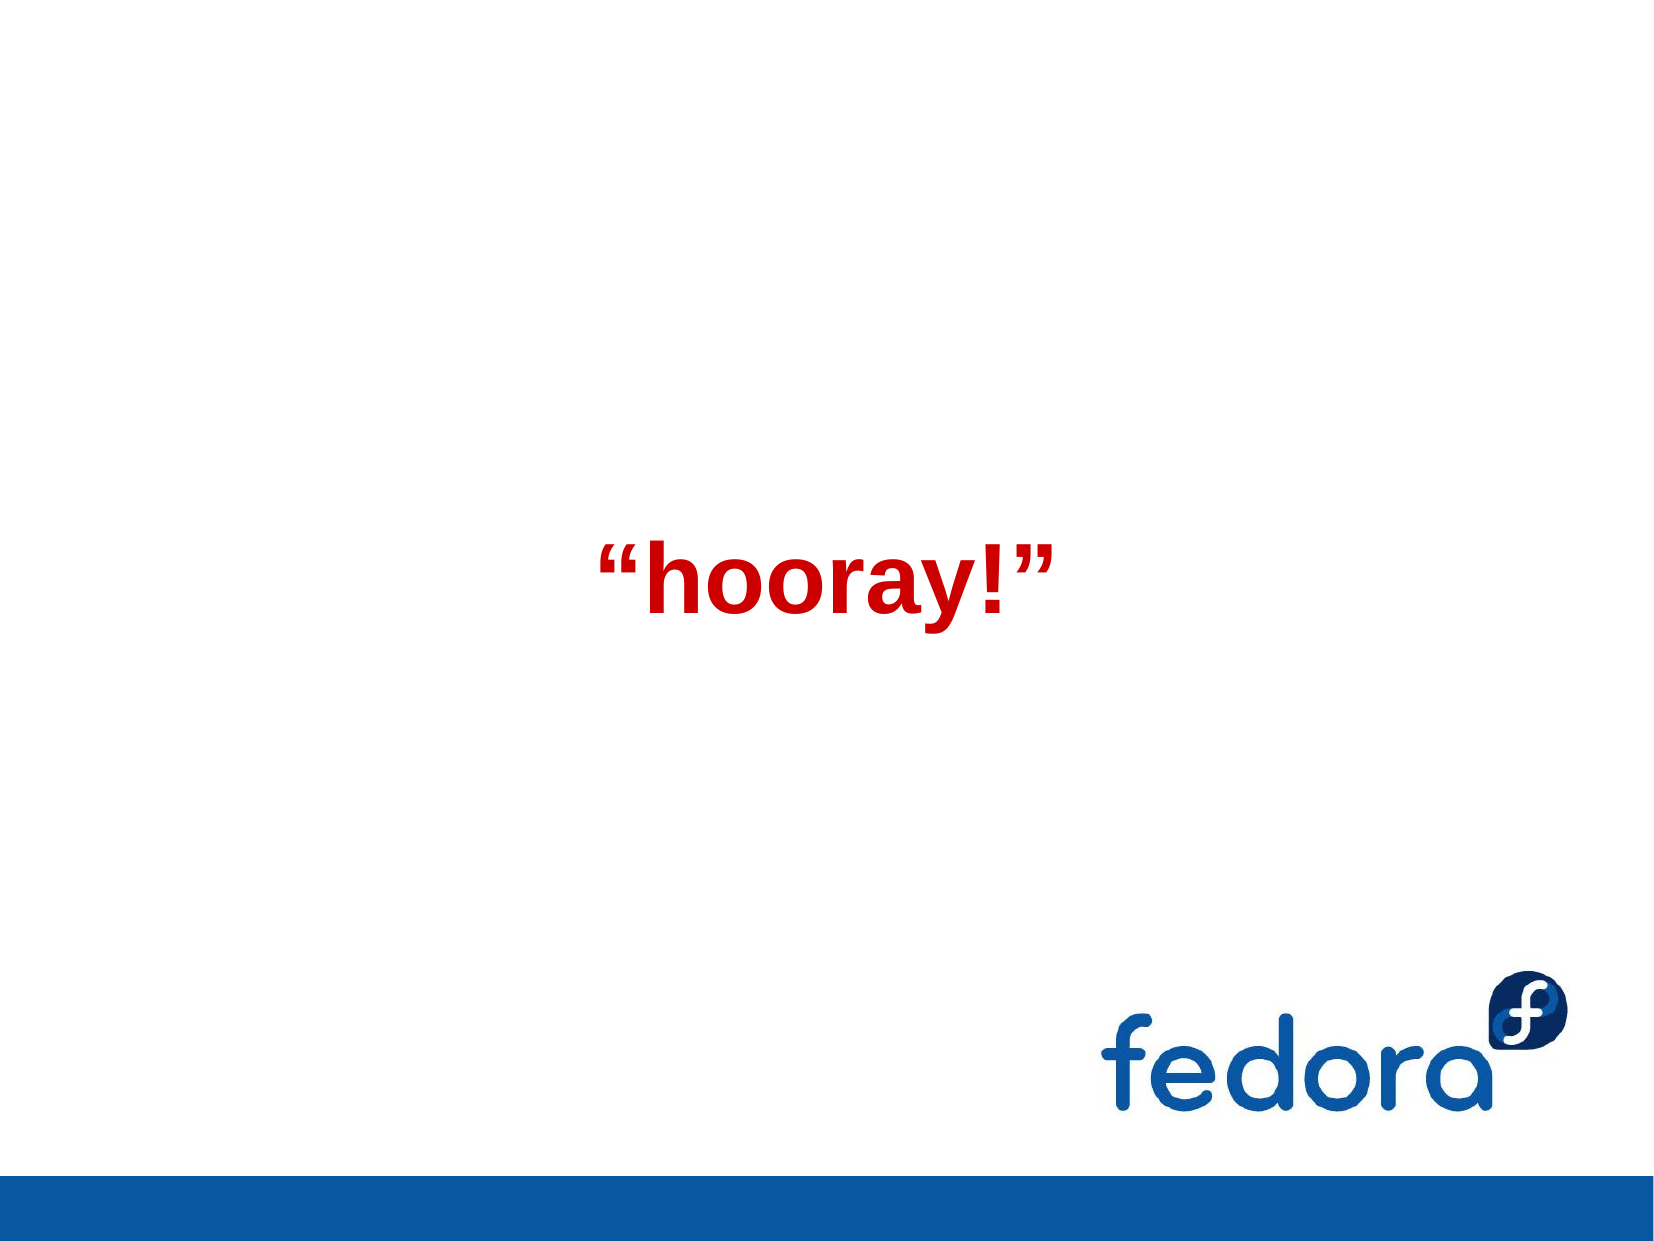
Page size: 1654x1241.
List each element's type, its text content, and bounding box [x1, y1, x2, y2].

title “hooray!” [82, 56, 1571, 1102]
picture [1087, 958, 1576, 1125]
picture [0, 1176, 1654, 1241]
